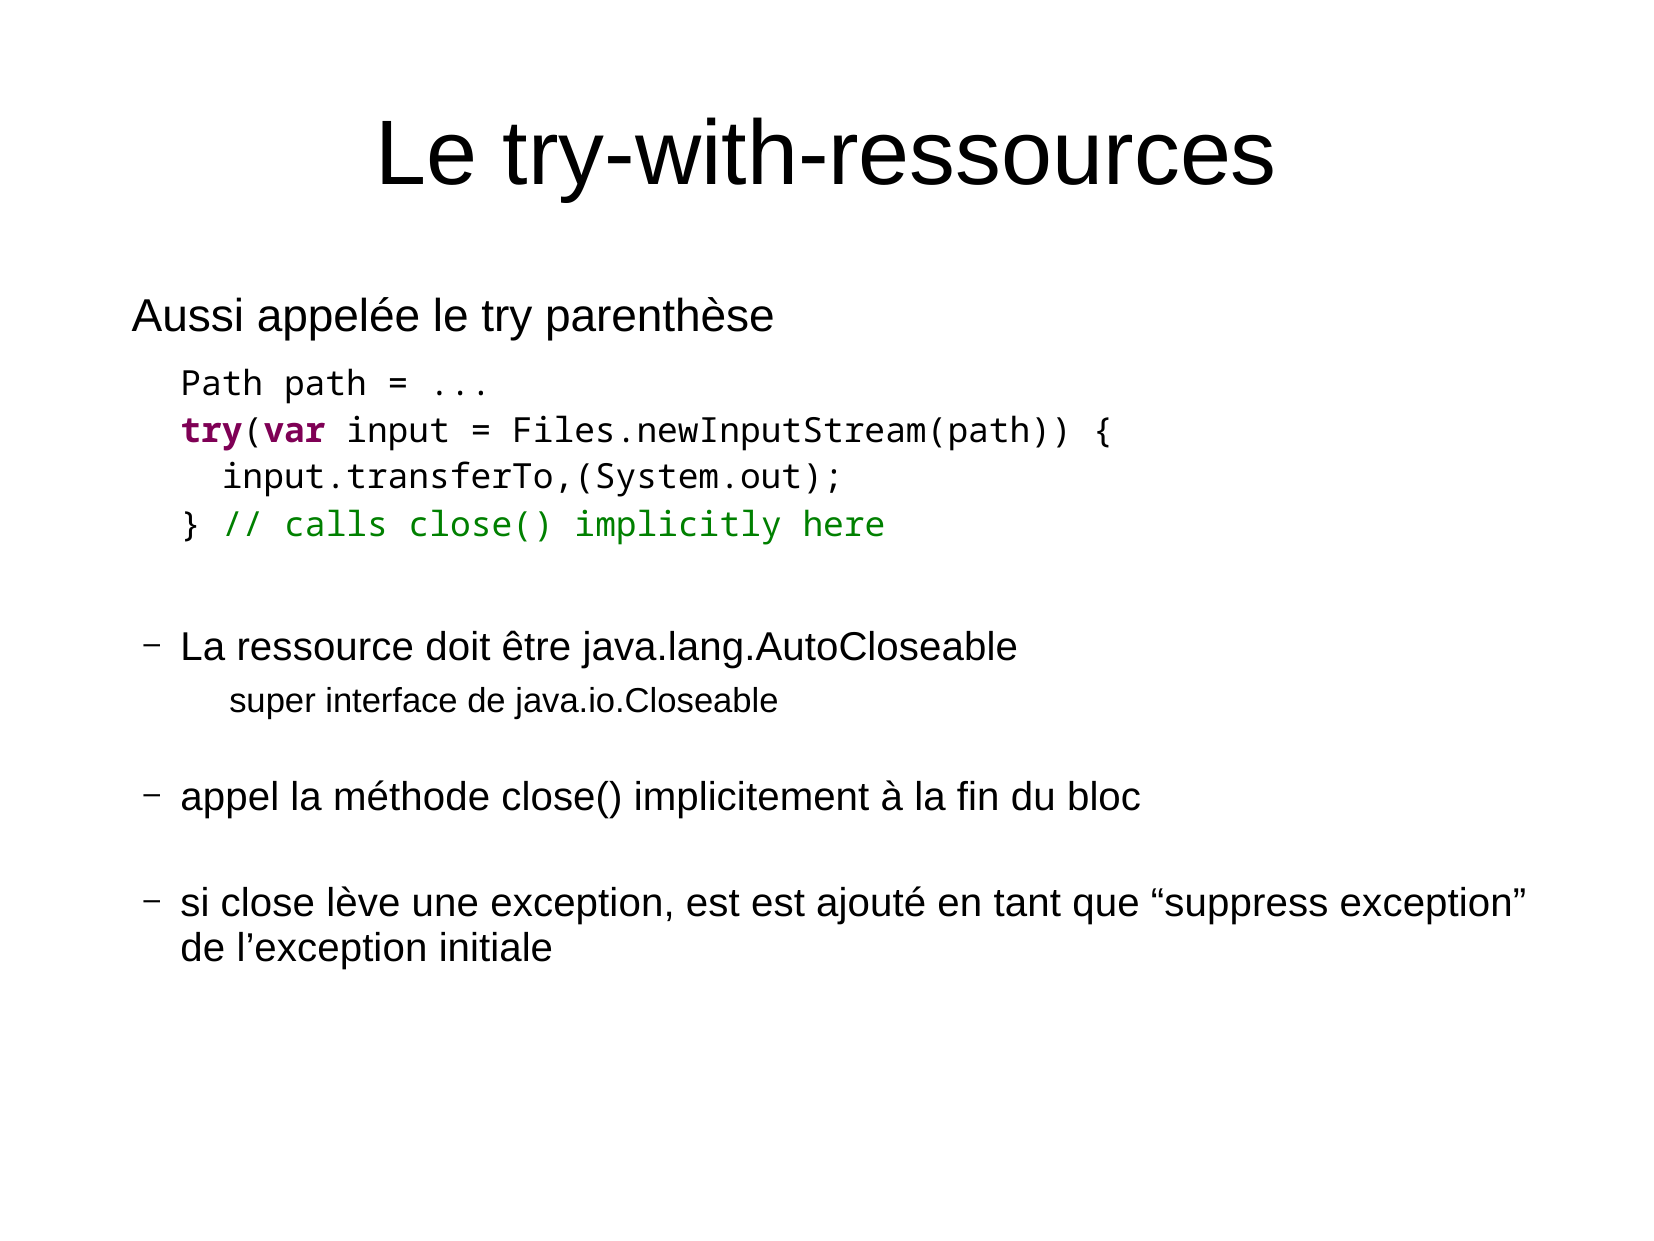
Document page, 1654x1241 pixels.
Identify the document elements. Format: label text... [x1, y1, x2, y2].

list Aussi appelée le try parenthèse Path path = ... try(var input = Files.newInputStream(path)) { input.transferTo,(System.out); } // calls close() implicitly here La ressource doit être java.lang.AutoCloseable super interface de java.io.Closeable appel la méthode close() implicitement à la fin du bloc si close lève une exception, est est ajouté en tant que “suppress exception” de l’exception initiale [82, 290, 1571, 976]
title Le try-with-ressources [82, 49, 1571, 257]
